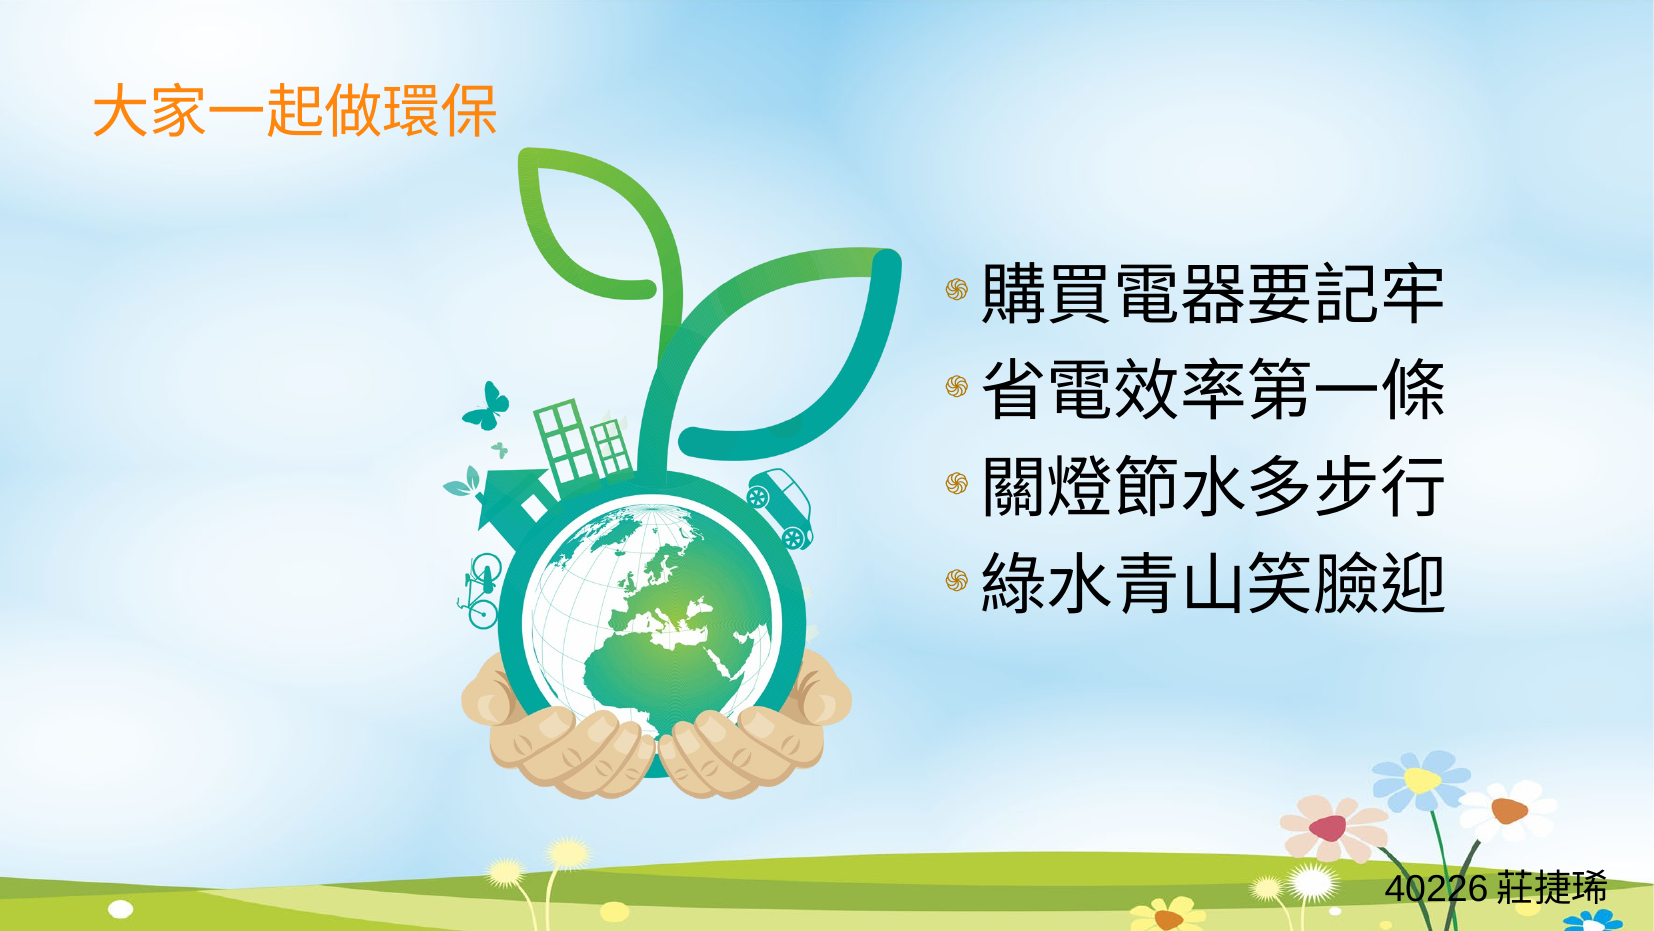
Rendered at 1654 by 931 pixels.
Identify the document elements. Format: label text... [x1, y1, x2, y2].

subtitle 購買電器要記牢 省電效率第一條 關燈節水多步行 綠水青山笑臉迎 [856, 41, 1536, 827]
picture [0, 0, 1654, 931]
text_box 40226莊捷琋 [1369, 850, 1625, 916]
title 大家一起做環保 [0, 0, 591, 161]
